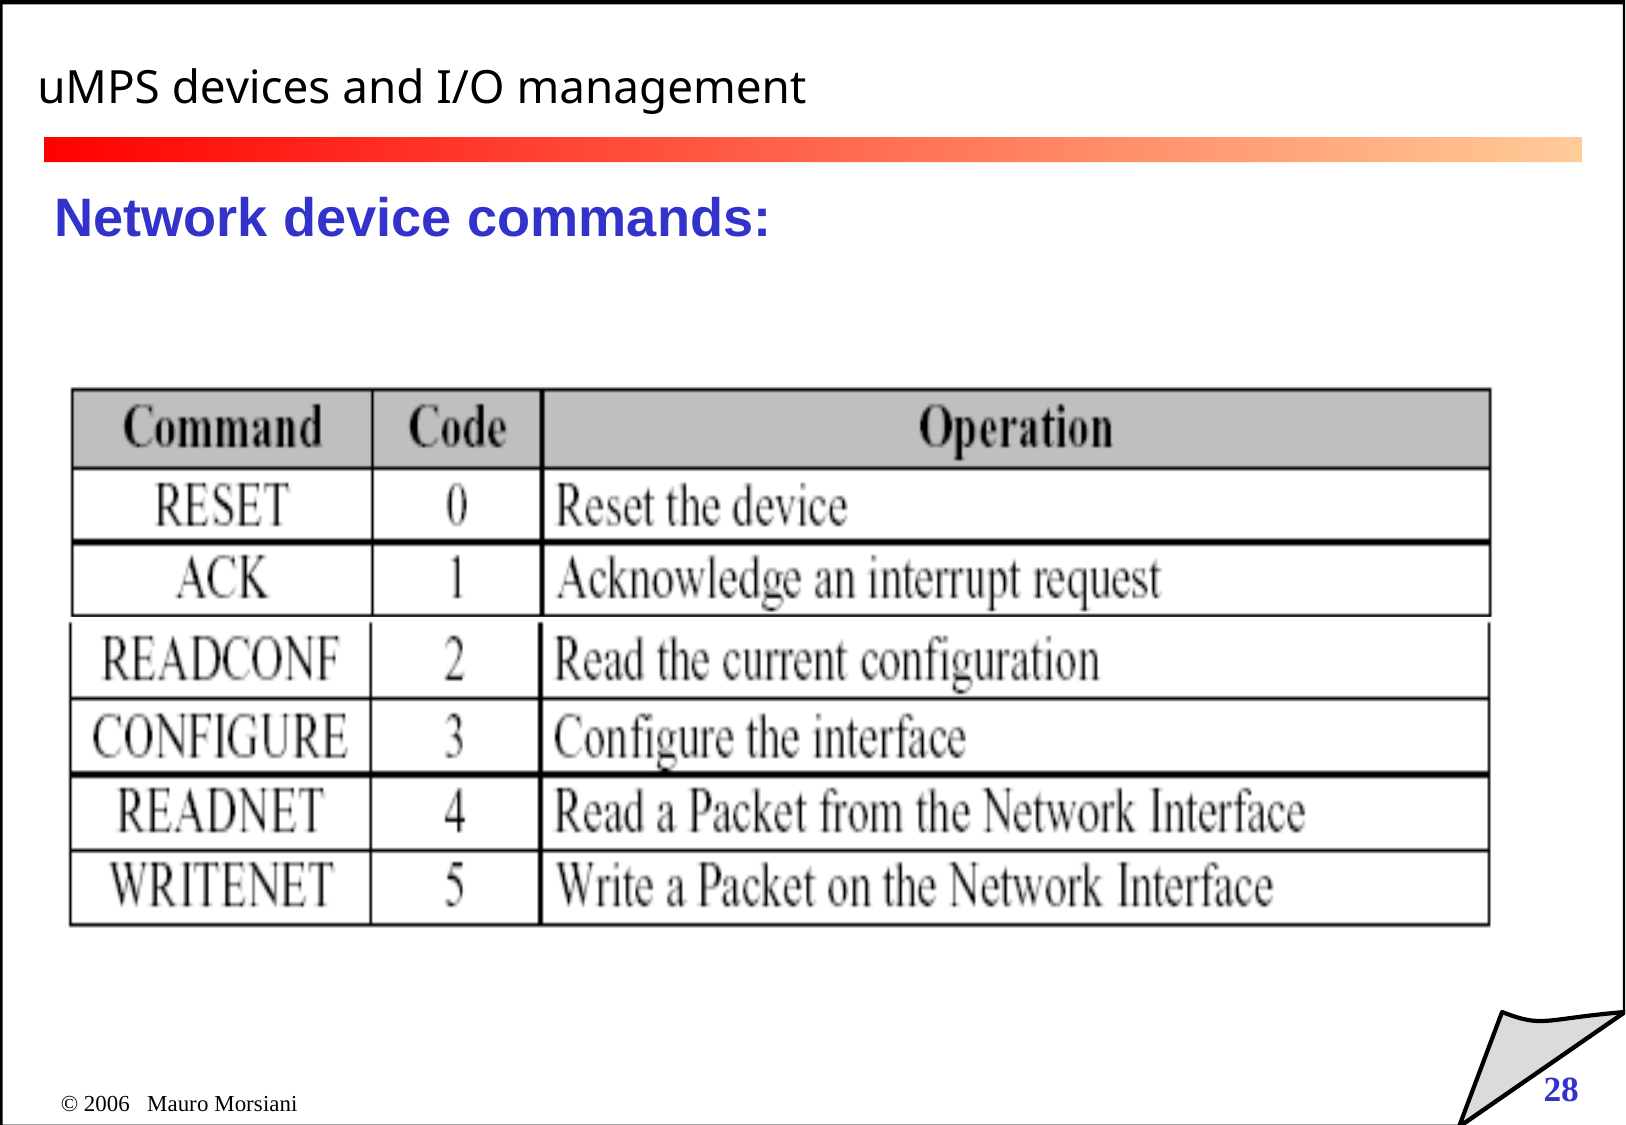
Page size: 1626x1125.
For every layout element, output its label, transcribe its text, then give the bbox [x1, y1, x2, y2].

list Network device commands: [54, 187, 1557, 739]
picture [62, 376, 1513, 948]
title uMPS devices and I/O management [37, 44, 1587, 130]
